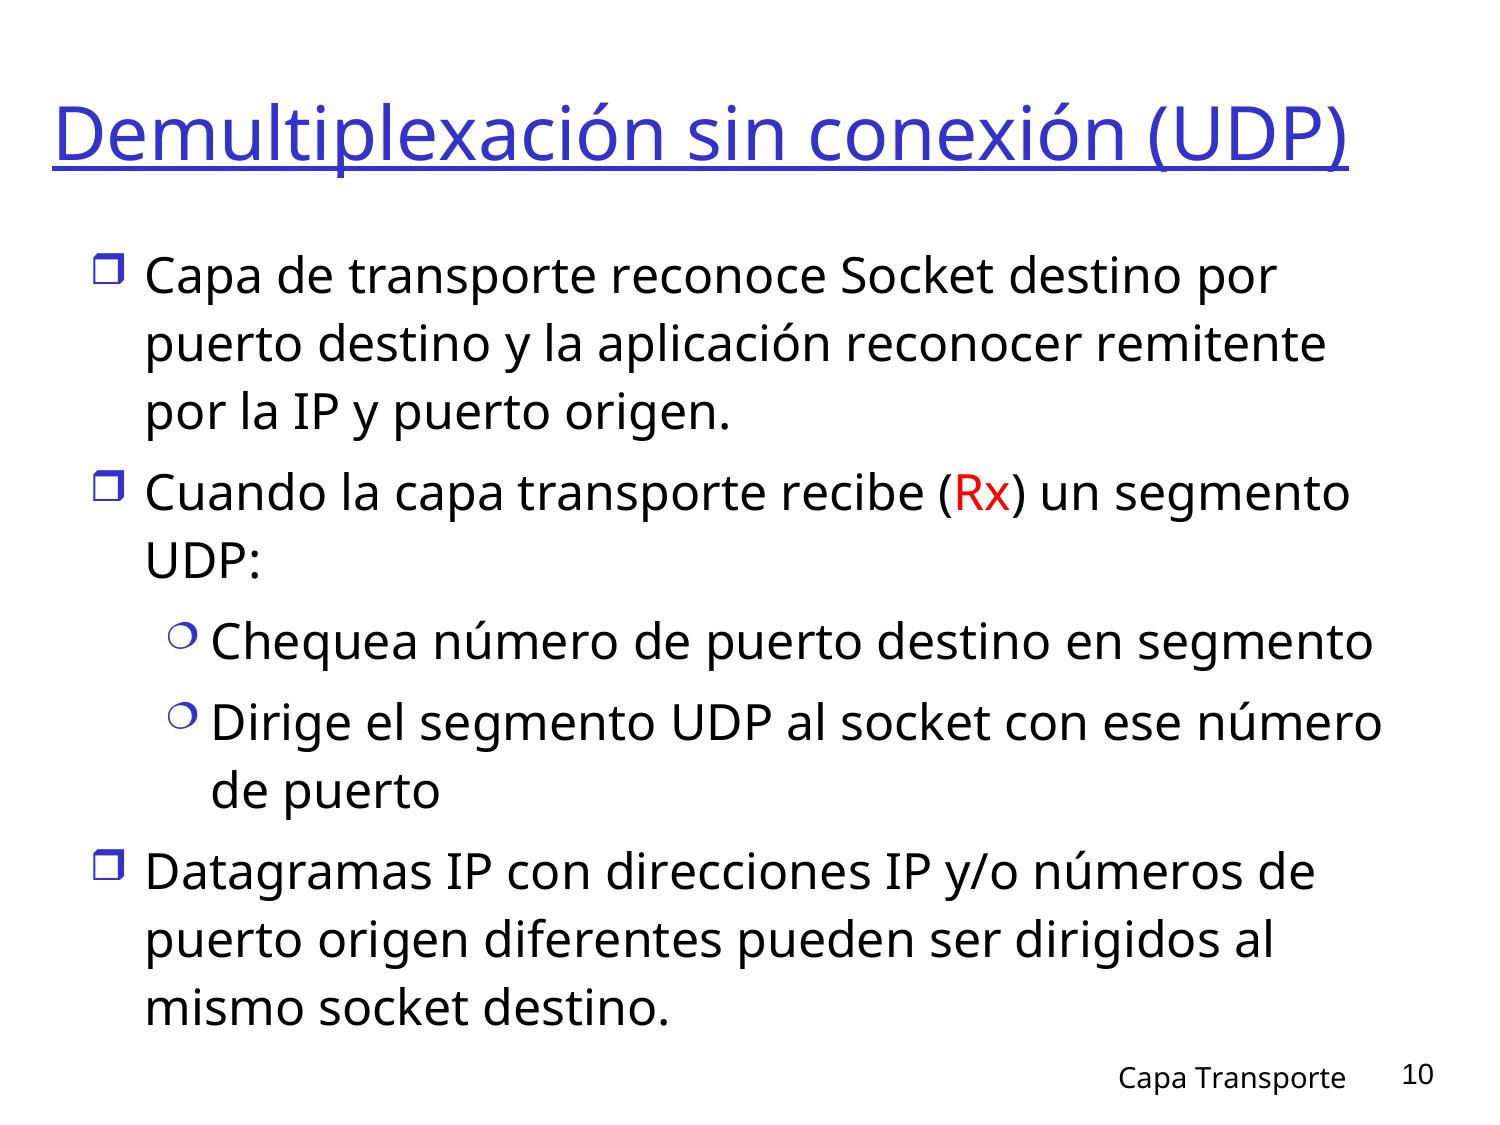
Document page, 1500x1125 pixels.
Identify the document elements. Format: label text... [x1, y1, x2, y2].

title Demultiplexación sin conexión (UDP)‏ [37, 37, 1463, 225]
list Capa de transporte reconoce Socket destino por puerto destino y la aplicación reconocer remitente por la IP y puerto origen. Cuando la capa transporte recibe (Rx) un segmento UDP: Chequea número de puerto destino en segmento Dirige el segmento UDP al socket con ese número de puerto Datagramas IP con direcciones IP y/o números de puerto origen diferentes pueden ser dirigidos al mismo socket destino. [75, 232, 1426, 1027]
